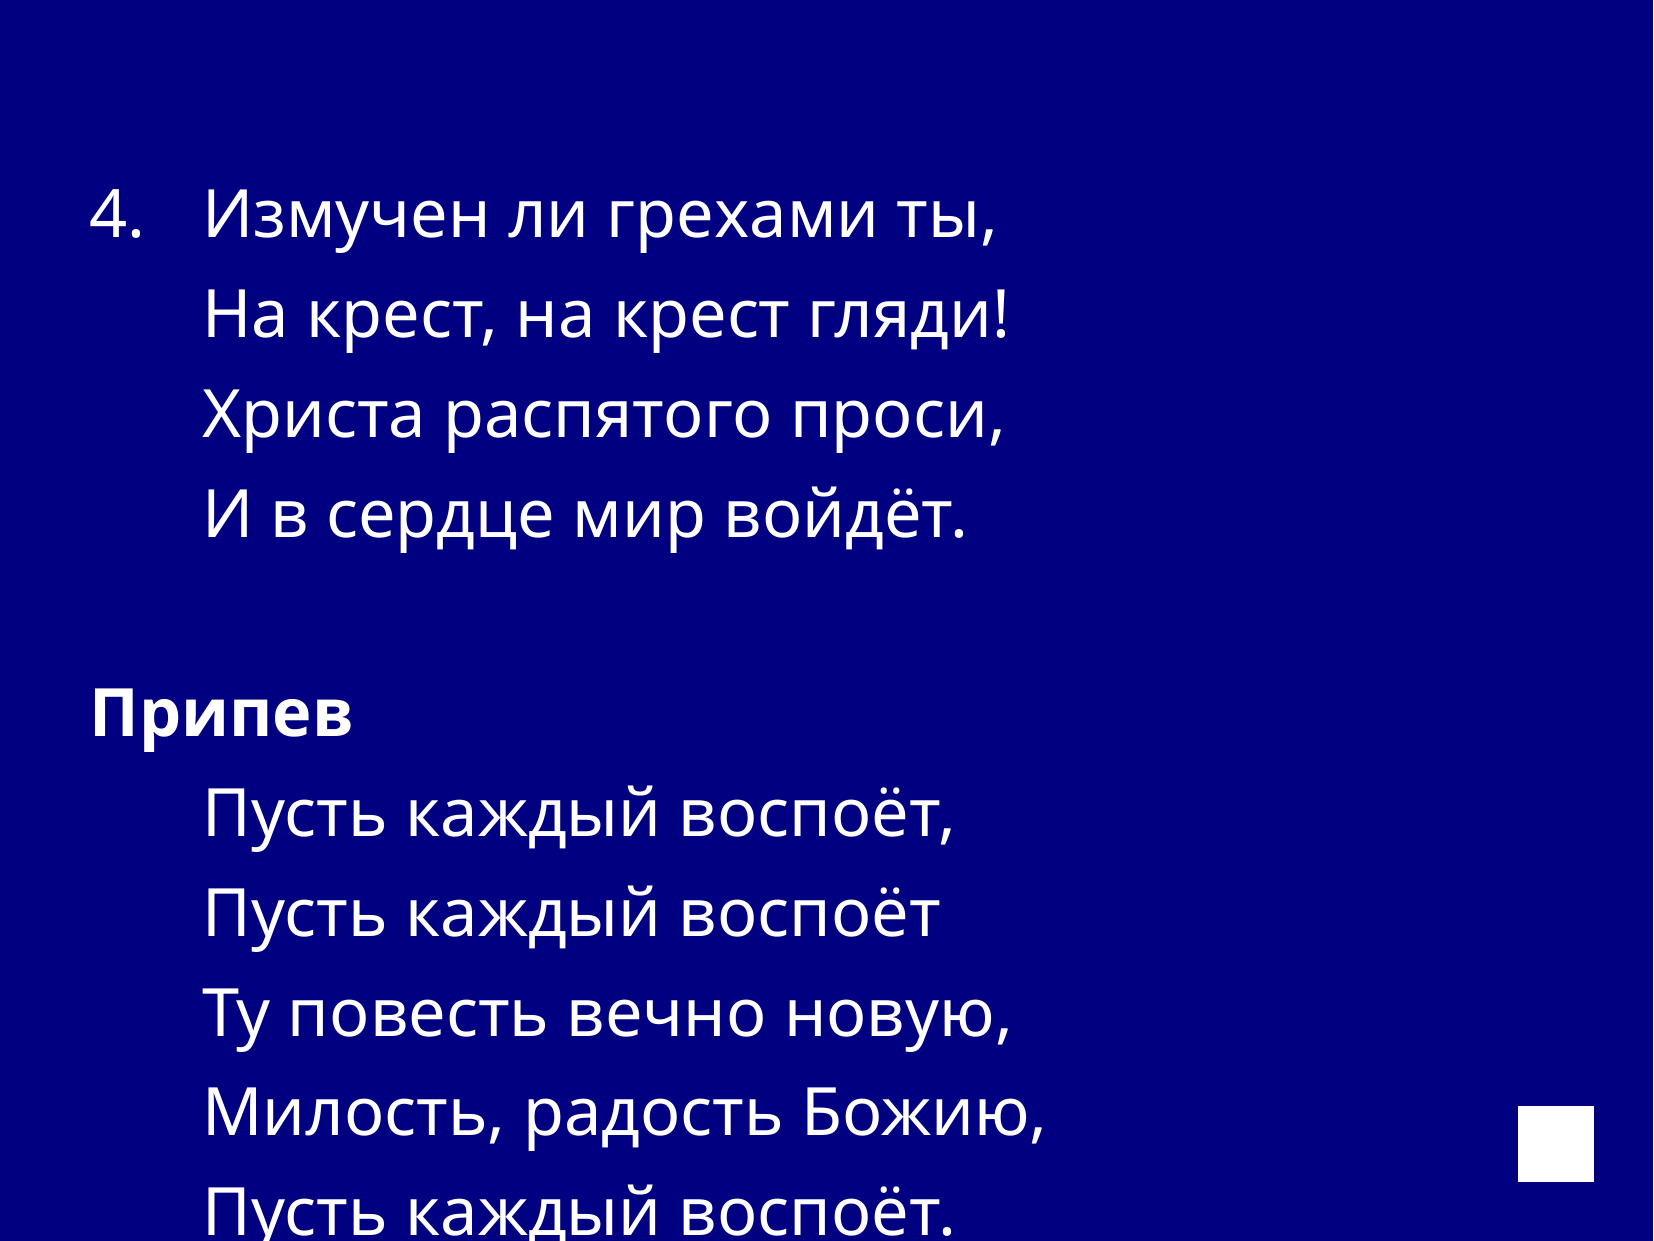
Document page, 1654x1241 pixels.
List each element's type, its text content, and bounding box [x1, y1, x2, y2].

text_box 4. Измучен ли грехами ты, На крест, на крест гляди! Христа распятого проси, И в сердце мир войдёт. Припев Пусть каждый воспоёт, Пусть каждый воспоёт Ту повесть вечно новую, Милость, радость Божию, Пусть каждый воспоёт. [75, 150, 1576, 1163]
text_box [1518, 1106, 1594, 1182]
